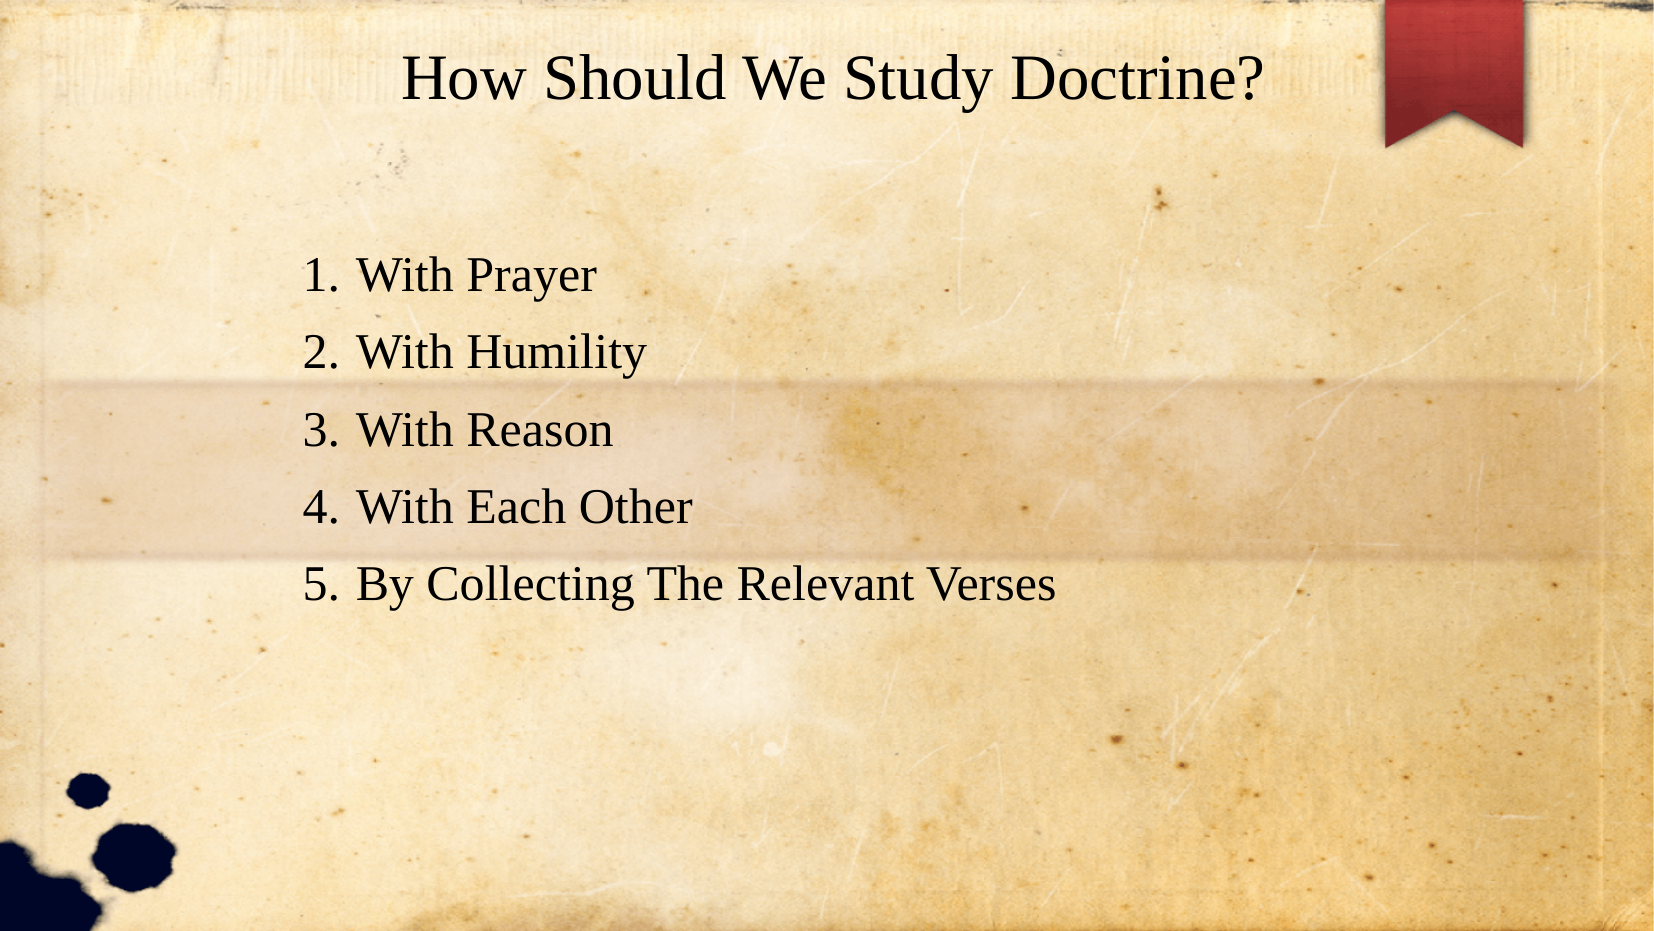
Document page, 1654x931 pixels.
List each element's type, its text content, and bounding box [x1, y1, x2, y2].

picture [0, 0, 1654, 931]
title How Should We Study Doctrine? [90, 0, 1579, 156]
list With Prayer With Humility With Reason With Each Other By Collecting The Relevant Verses [284, 247, 1654, 721]
